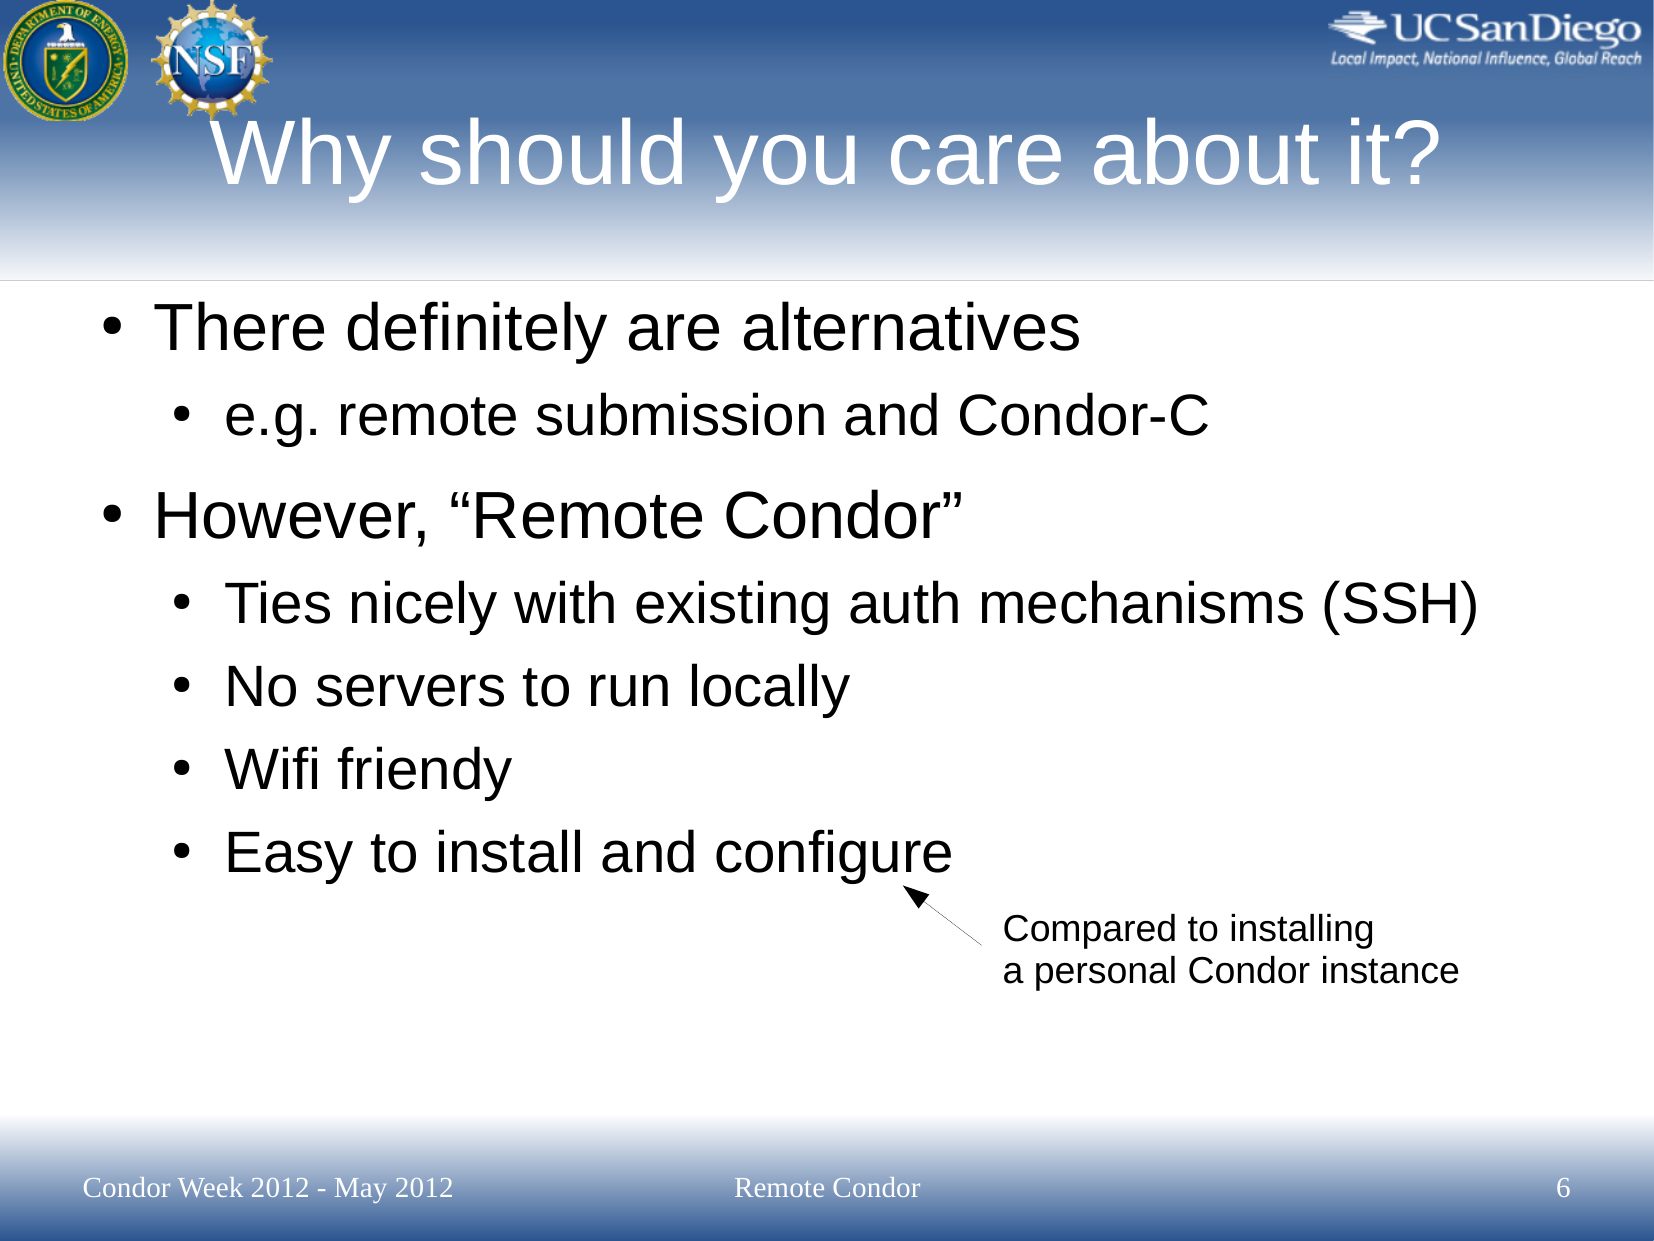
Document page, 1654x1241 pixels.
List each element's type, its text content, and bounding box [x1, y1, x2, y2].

text_box Compared to installing a personal Condor instance [987, 899, 1475, 999]
title Why should you care about it? [82, 56, 1571, 250]
picture [0, 0, 1654, 288]
list There definitely are alternatives e.g. remote submission and Condor-C However, “Remote Condor” Ties nicely with existing auth mechanisms (SSH) No servers to run locally Wifi friendy Easy to install and configure [82, 290, 1571, 1109]
